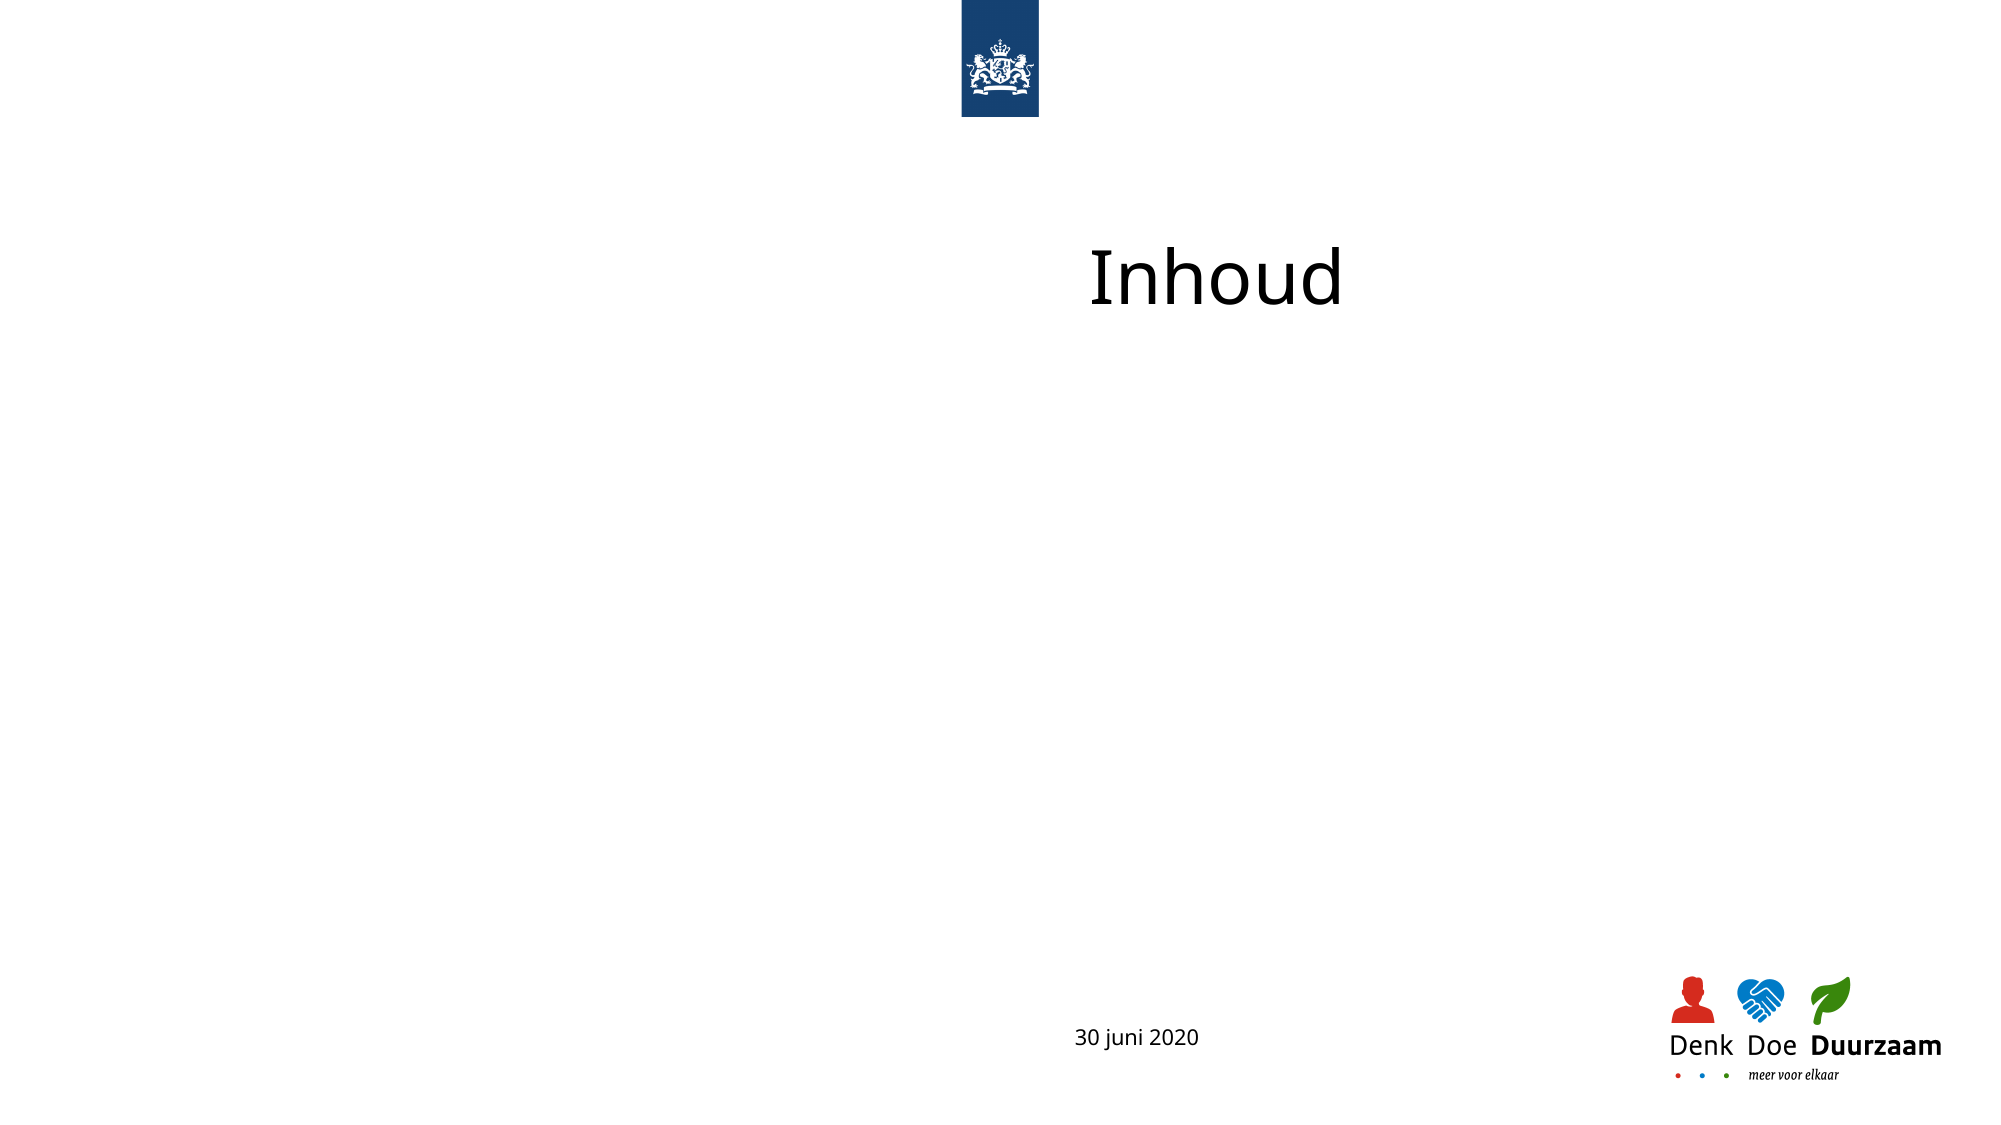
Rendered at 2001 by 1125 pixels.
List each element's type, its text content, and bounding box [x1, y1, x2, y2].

title Inhoud [1074, 172, 1896, 328]
text_box 30 juni 2020 [1074, 1024, 1631, 1054]
